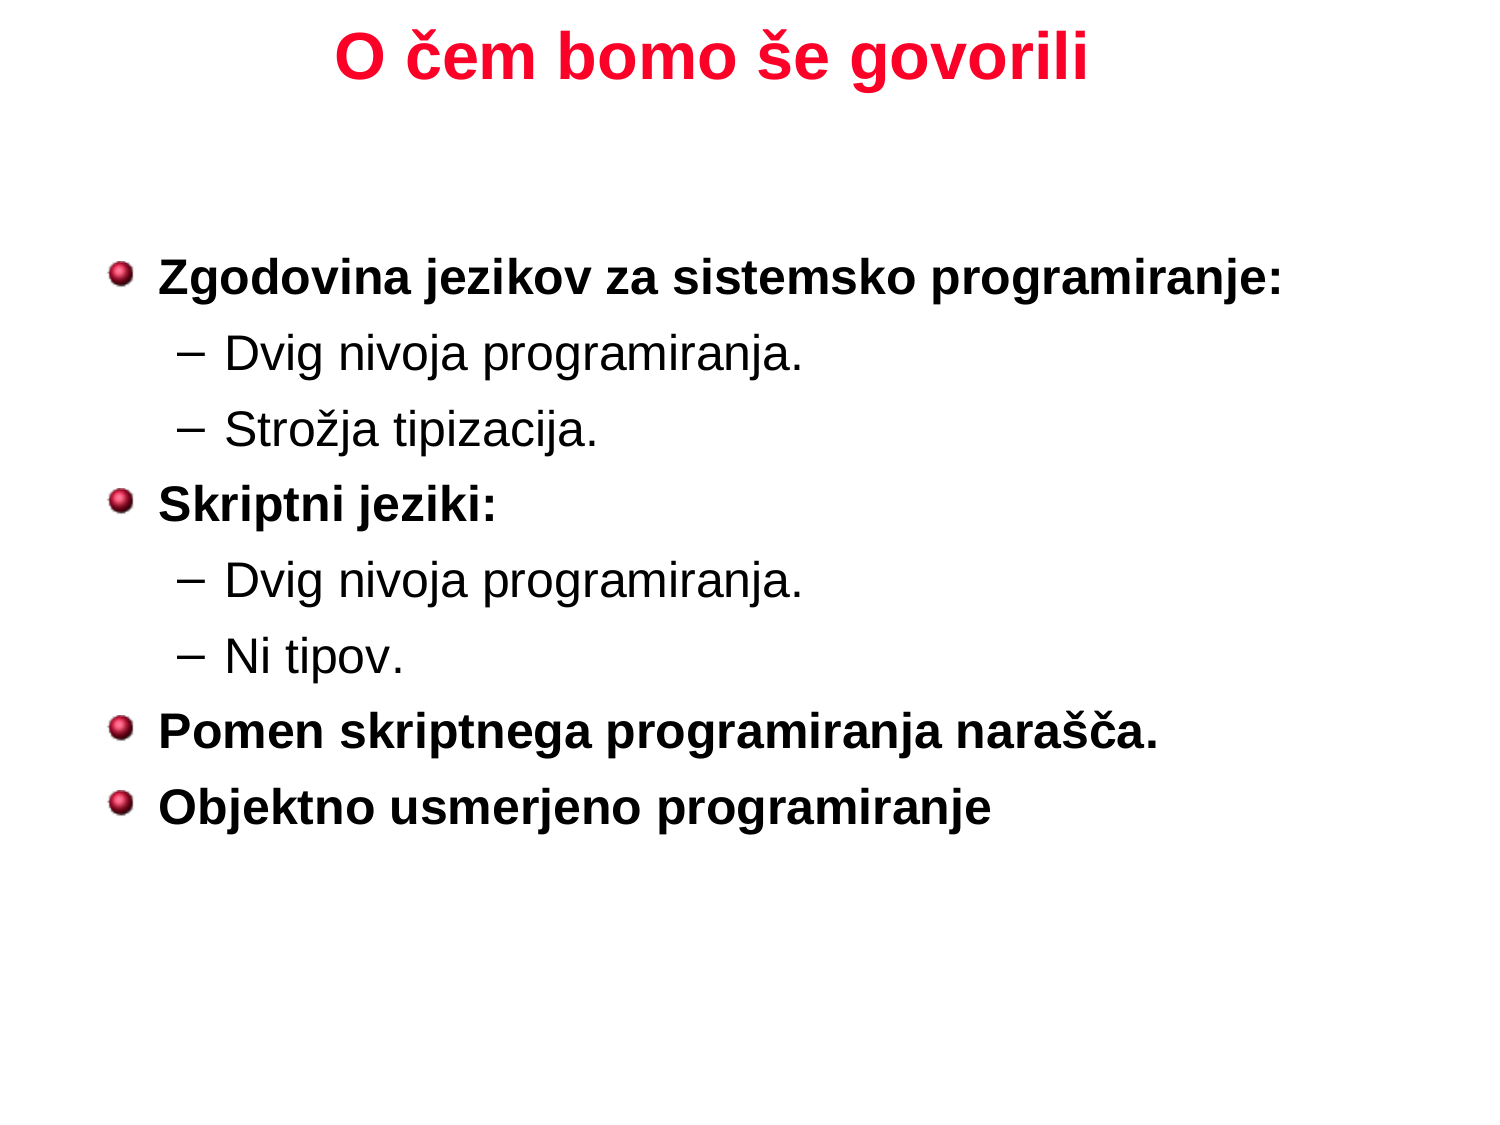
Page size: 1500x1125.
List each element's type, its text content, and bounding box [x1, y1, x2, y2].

list Zgodovina jezikov za sistemsko programiranje: Dvig nivoja programiranja. Strožja tipizacija. Skriptni jeziki: Dvig nivoja programiranja. Ni tipov. Pomen skriptnega programiranja narašča. Objektno usmerjeno programiranje [87, 237, 1351, 963]
title O čem bomo še govorili [87, 4, 1338, 100]
